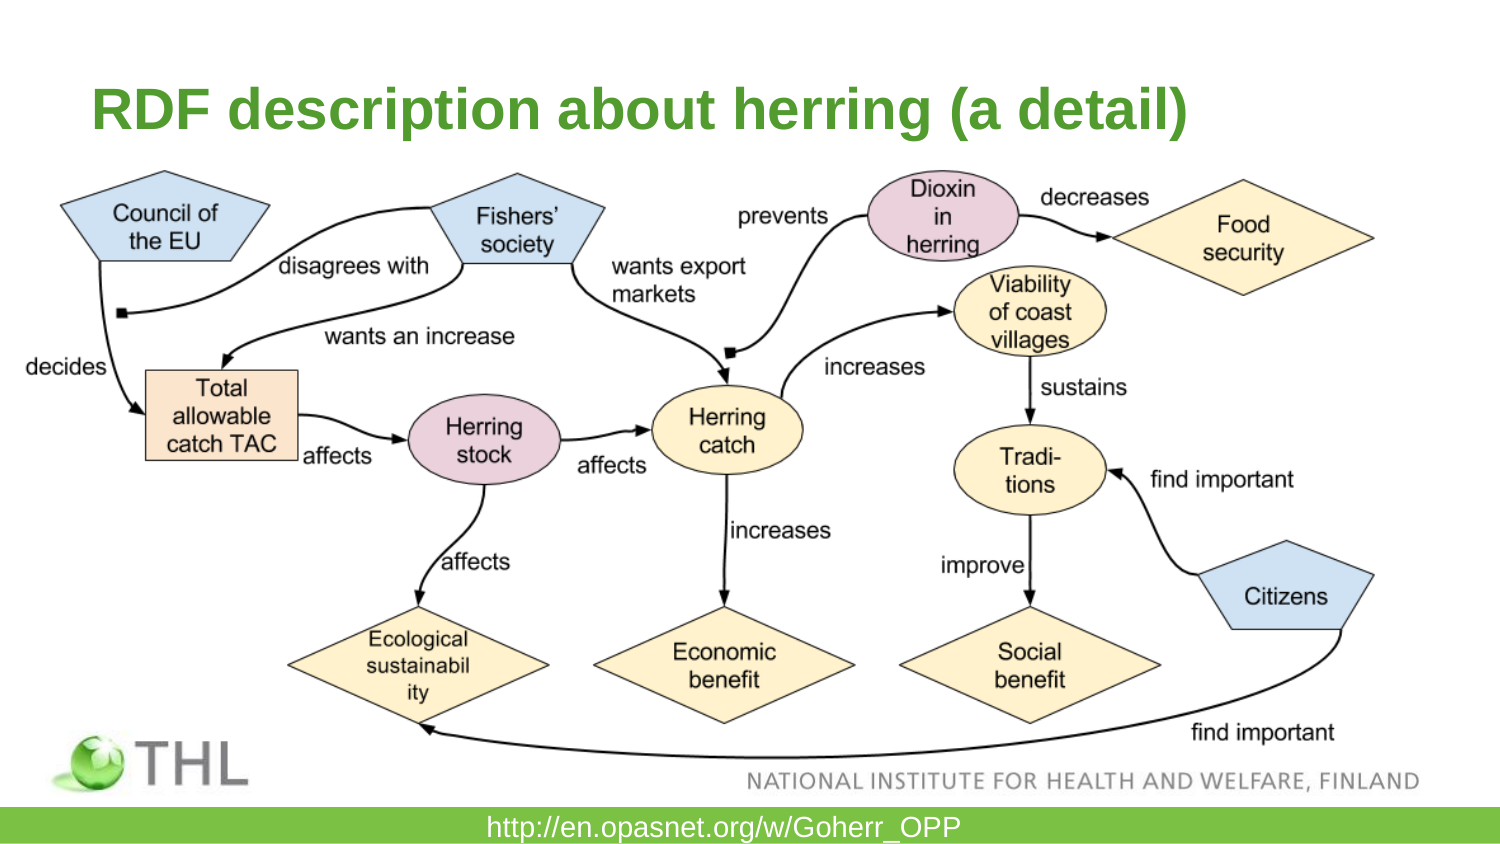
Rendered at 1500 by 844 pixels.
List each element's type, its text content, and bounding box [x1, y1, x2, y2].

picture [22, 155, 1465, 803]
title RDF description about herring (a detail) [76, 32, 1424, 156]
